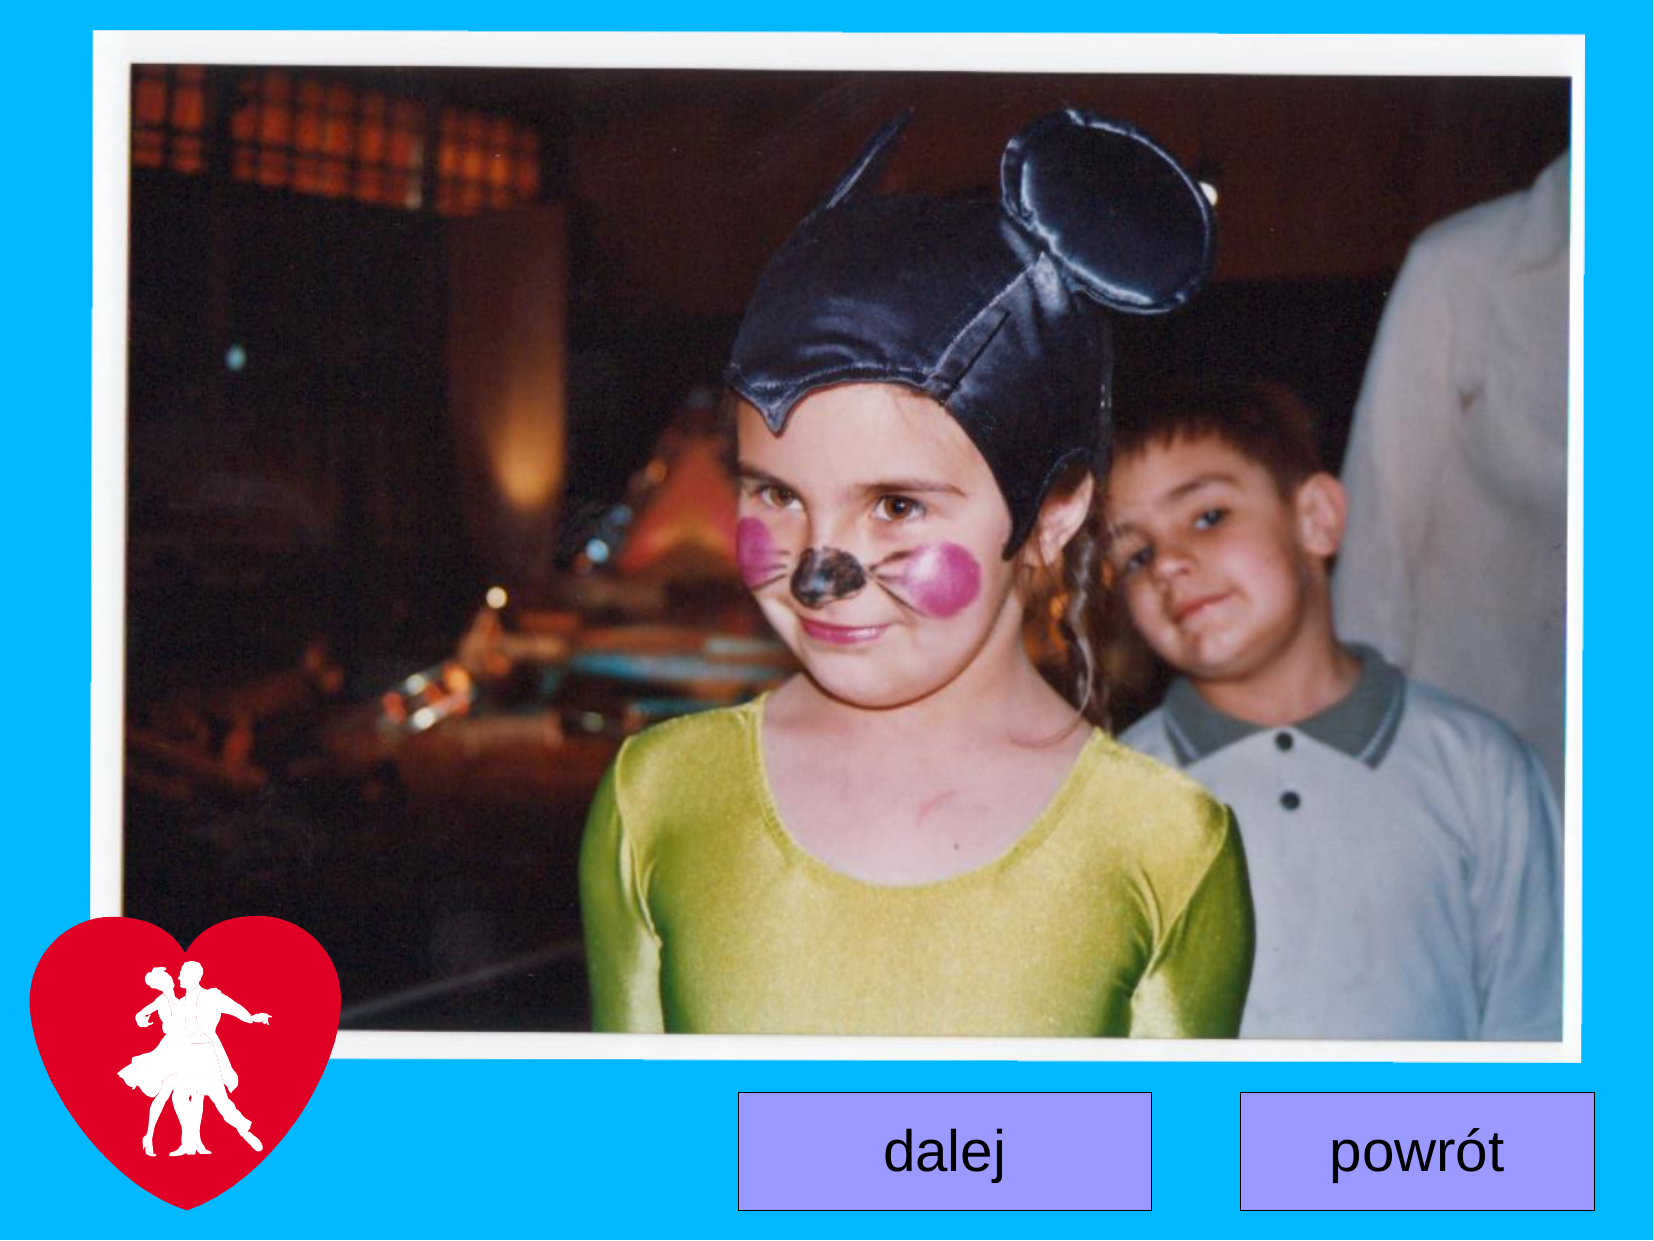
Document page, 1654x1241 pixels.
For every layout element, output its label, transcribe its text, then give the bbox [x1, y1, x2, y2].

text_box powrót [1240, 1092, 1595, 1211]
picture [30, 31, 1584, 1209]
text_box dalej [738, 1092, 1152, 1211]
